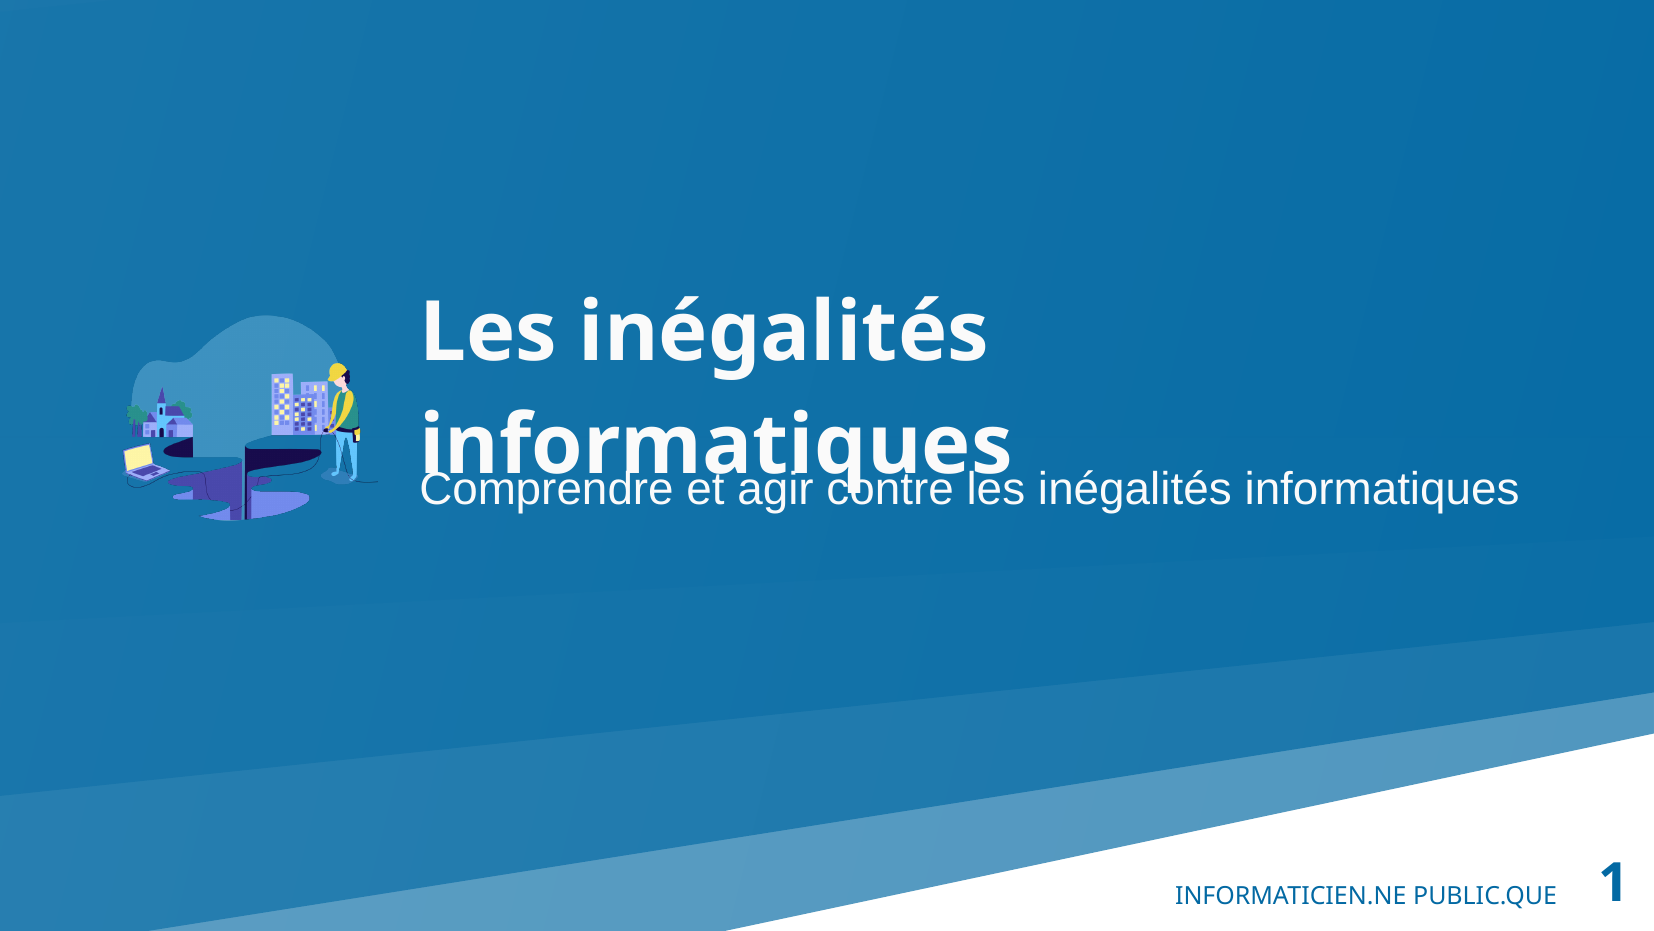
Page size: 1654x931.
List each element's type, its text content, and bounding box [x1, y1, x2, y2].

picture [118, 307, 378, 526]
list Comprendre et agir contre les inégalités informatiques [419, 463, 1542, 721]
title Les inégalités informatiques [419, 307, 1542, 463]
